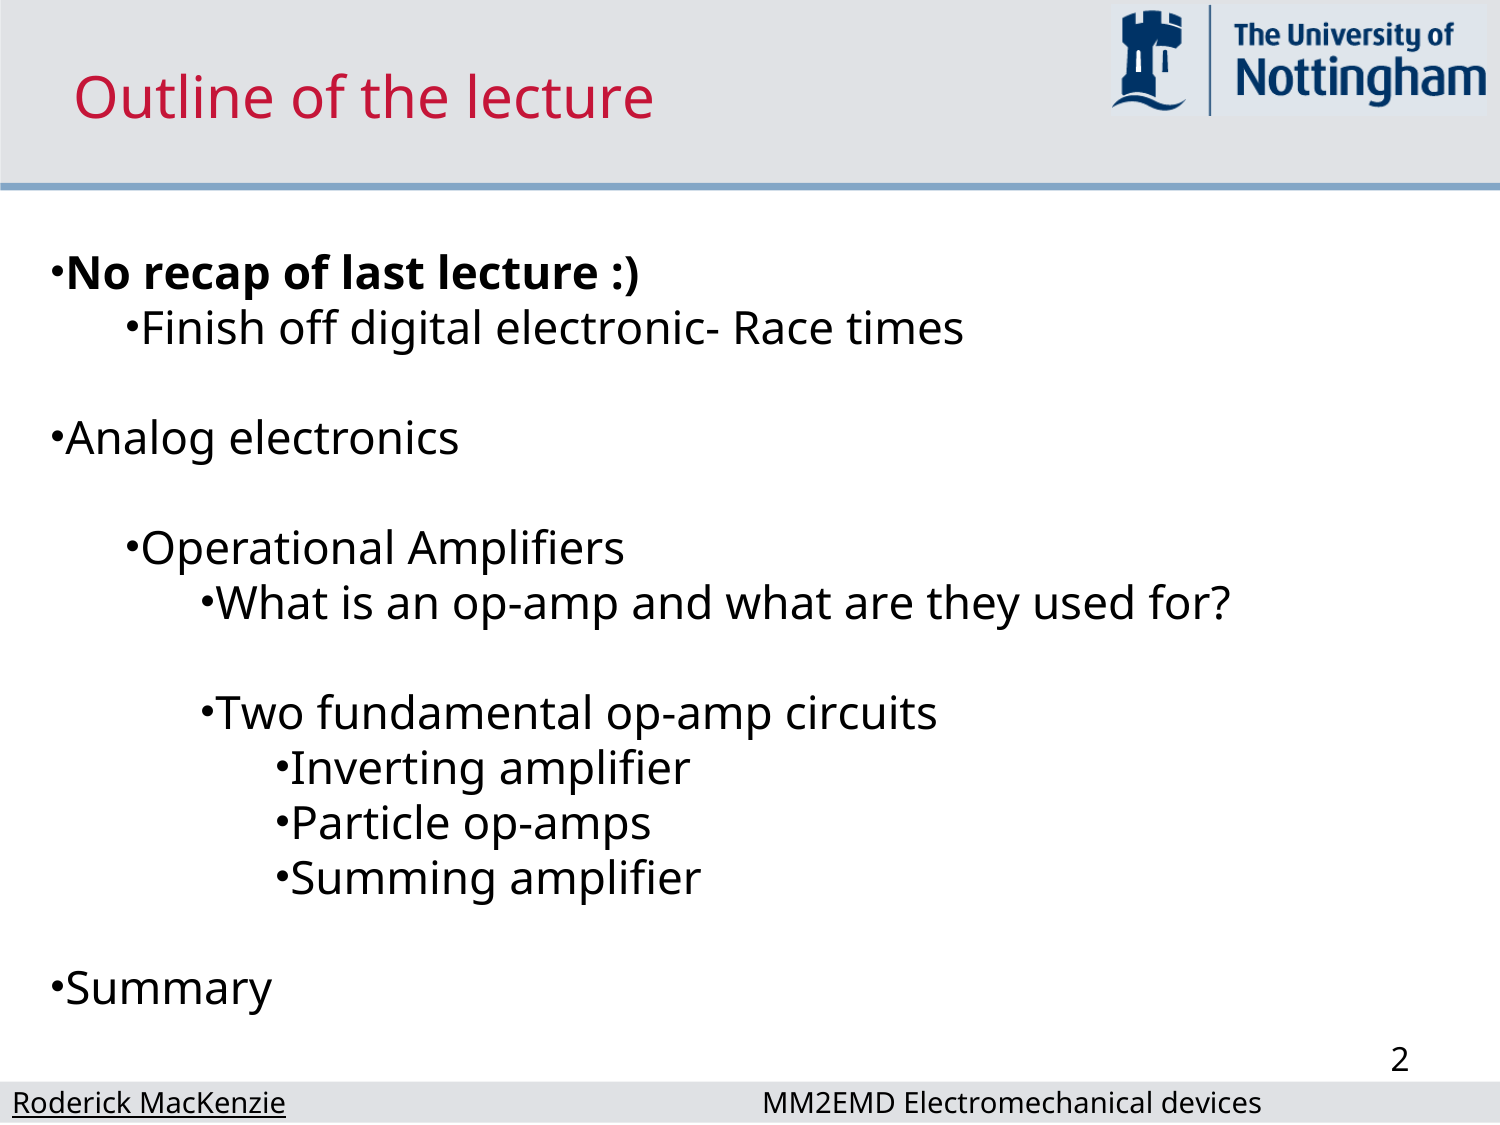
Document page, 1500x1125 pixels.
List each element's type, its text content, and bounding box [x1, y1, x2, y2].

text_box No recap of last lecture :) Finish off digital electronic- Race times Analog electronics Operational Amplifiers What is an op-amp and what are they used for? Two fundamental op-amp circuits Inverting amplifier Particle op-amps Summing amplifier Summary [34, 236, 1477, 1022]
picture [1111, 4, 1487, 116]
title Outline of the lecture [59, 43, 1297, 148]
text_box <number> [1375, 1030, 1500, 1101]
